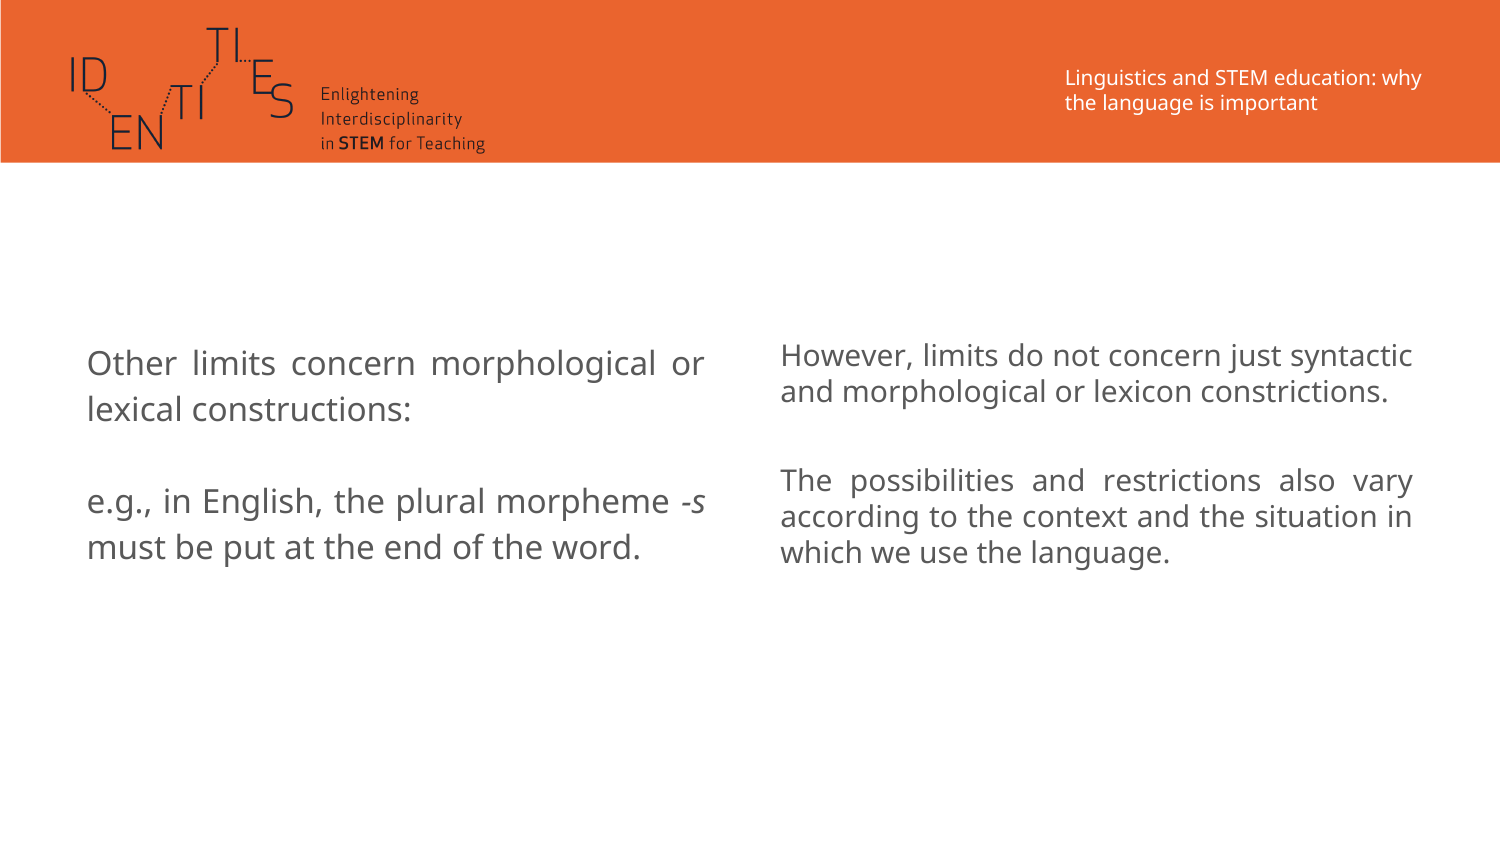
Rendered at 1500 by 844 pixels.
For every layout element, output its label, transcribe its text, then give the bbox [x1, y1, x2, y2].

picture [71, 24, 485, 157]
text_box Linguistics and STEM education: why the language is important [1049, 57, 1472, 164]
list Other limits concern morphological or lexical constructions: e.g., in English, the plural morpheme -s must be put at the end of the word. [71, 329, 735, 644]
text_box [0, 0, 1500, 163]
list However, limits do not concern just syntactic and morphological or lexicon constrictions. The possibilities and restrictions also vary according to the context and the situation in which we use the language. [765, 329, 1429, 584]
